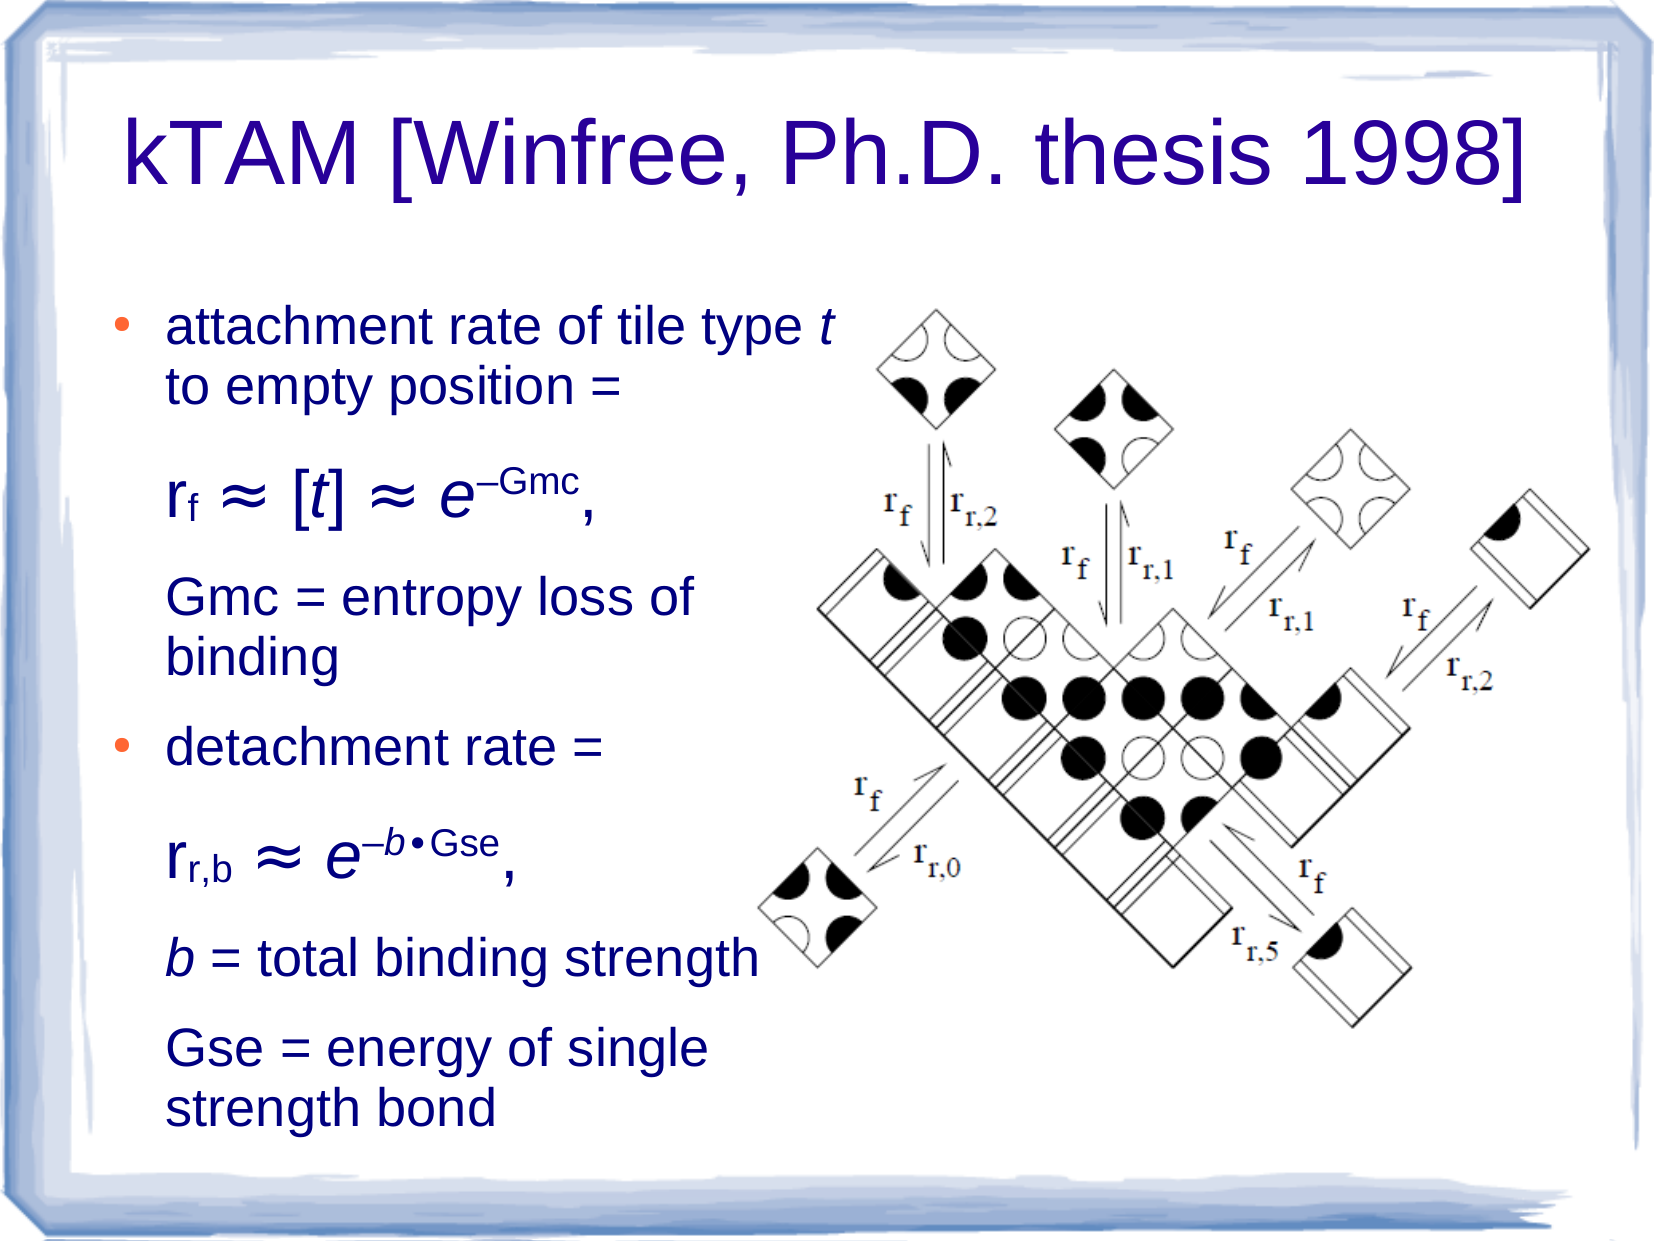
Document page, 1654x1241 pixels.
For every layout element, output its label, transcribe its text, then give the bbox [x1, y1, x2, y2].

picture [0, 0, 1654, 1241]
list attachment rate of tile type t to empty position = rf ≈ [t] ≈ e–Gmc, Gmc = entropy loss of binding detachment rate = rr,b ≈ e–b∙Gse, b = total binding strength Gse = energy of single strength bond [94, 295, 839, 1174]
title kTAM [Winfree, Ph.D. thesis 1998] [82, 49, 1571, 257]
